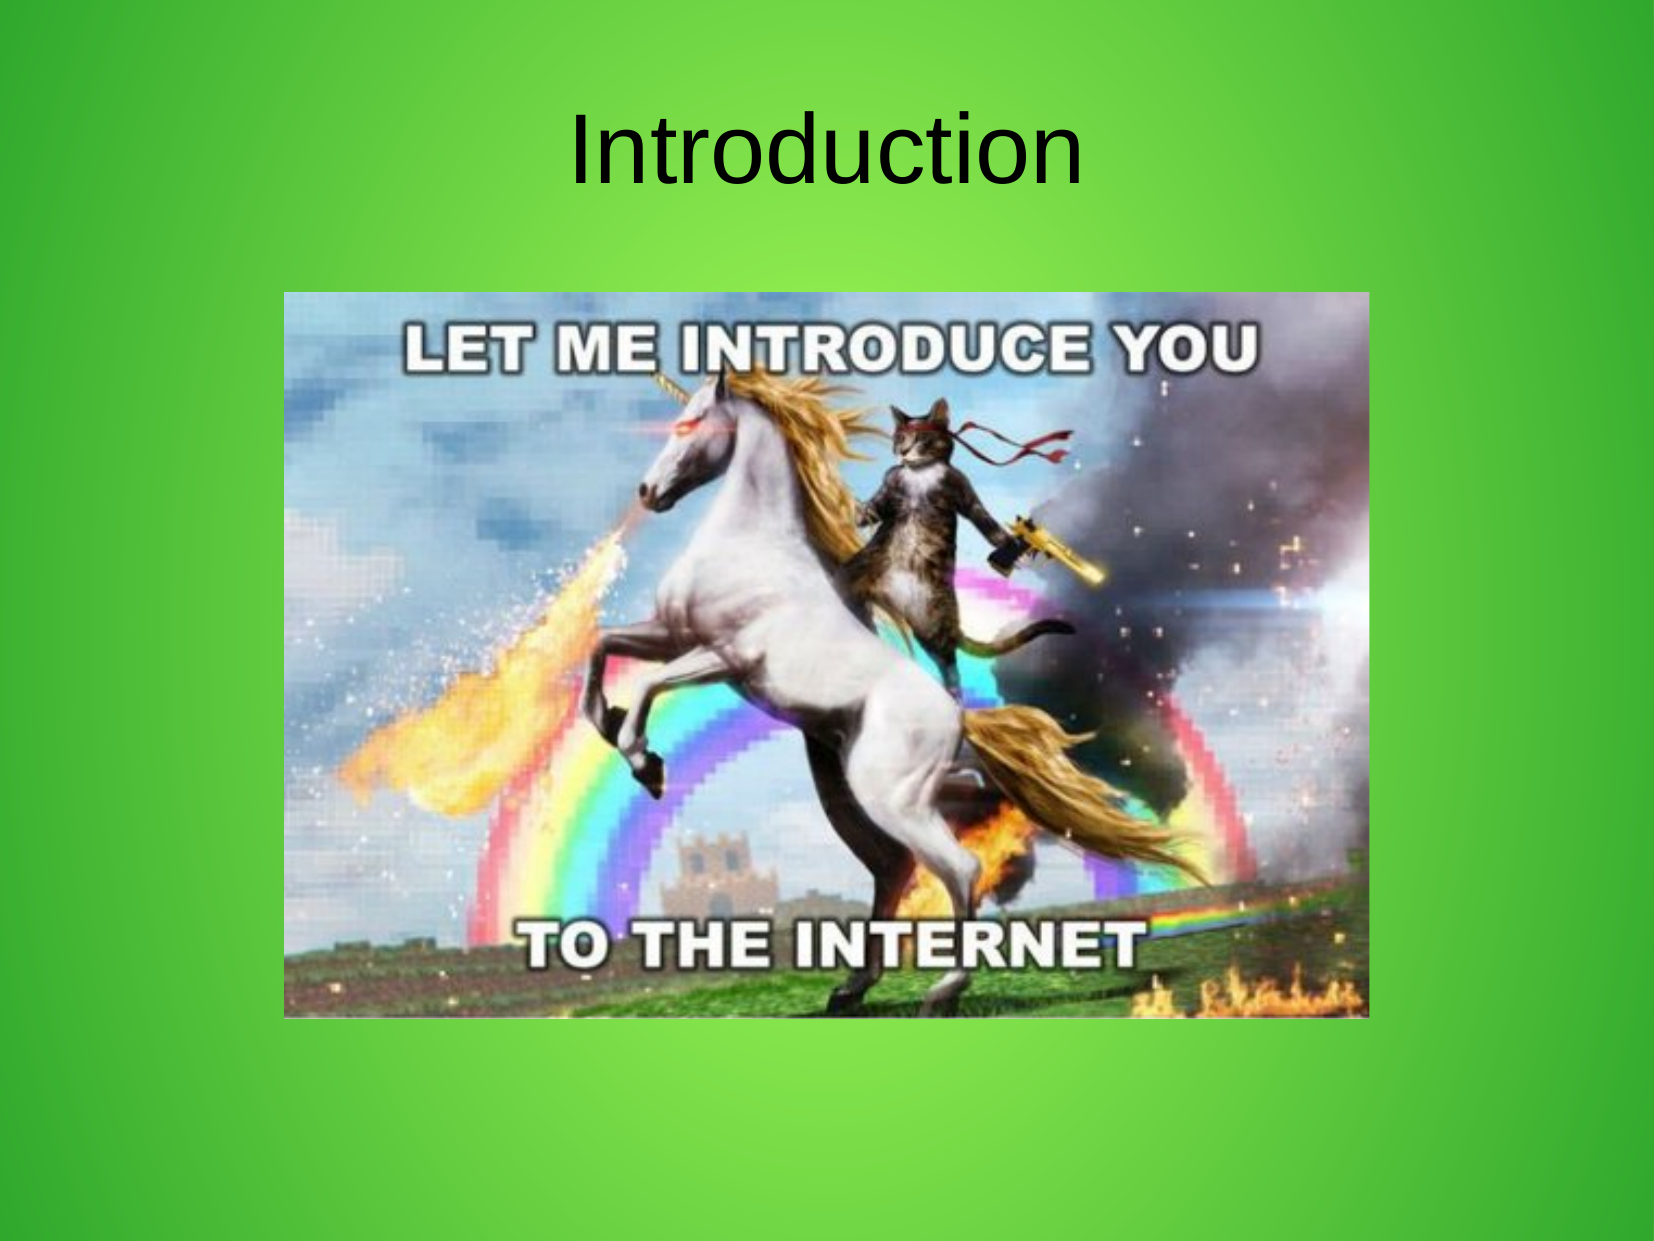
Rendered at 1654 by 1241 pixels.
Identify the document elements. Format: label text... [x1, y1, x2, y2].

picture [284, 292, 1370, 1019]
title Introduction [82, 47, 1571, 252]
